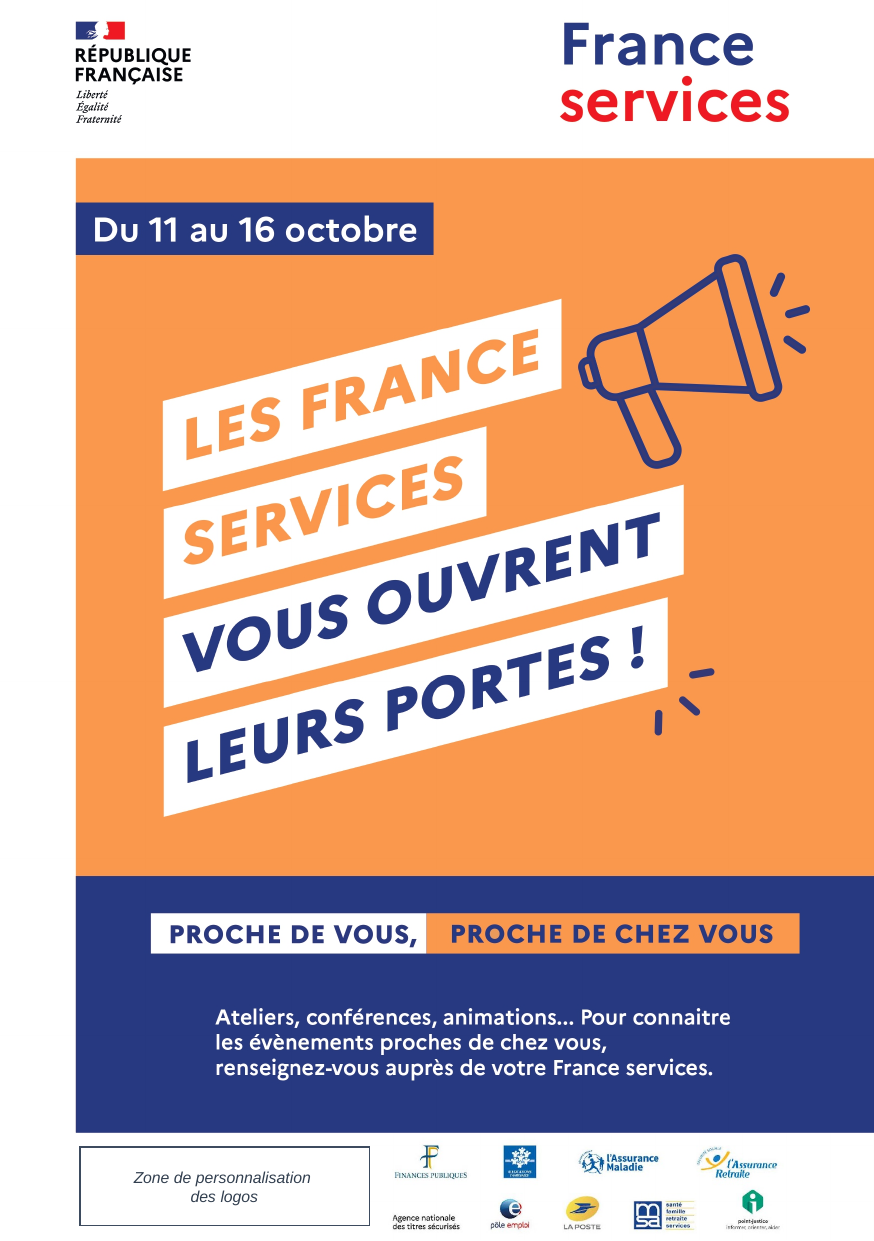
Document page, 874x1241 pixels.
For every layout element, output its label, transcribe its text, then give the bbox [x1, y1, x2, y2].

picture [0, 0, 874, 1240]
text_box Zone de personnalisation des logos [79, 1146, 370, 1226]
